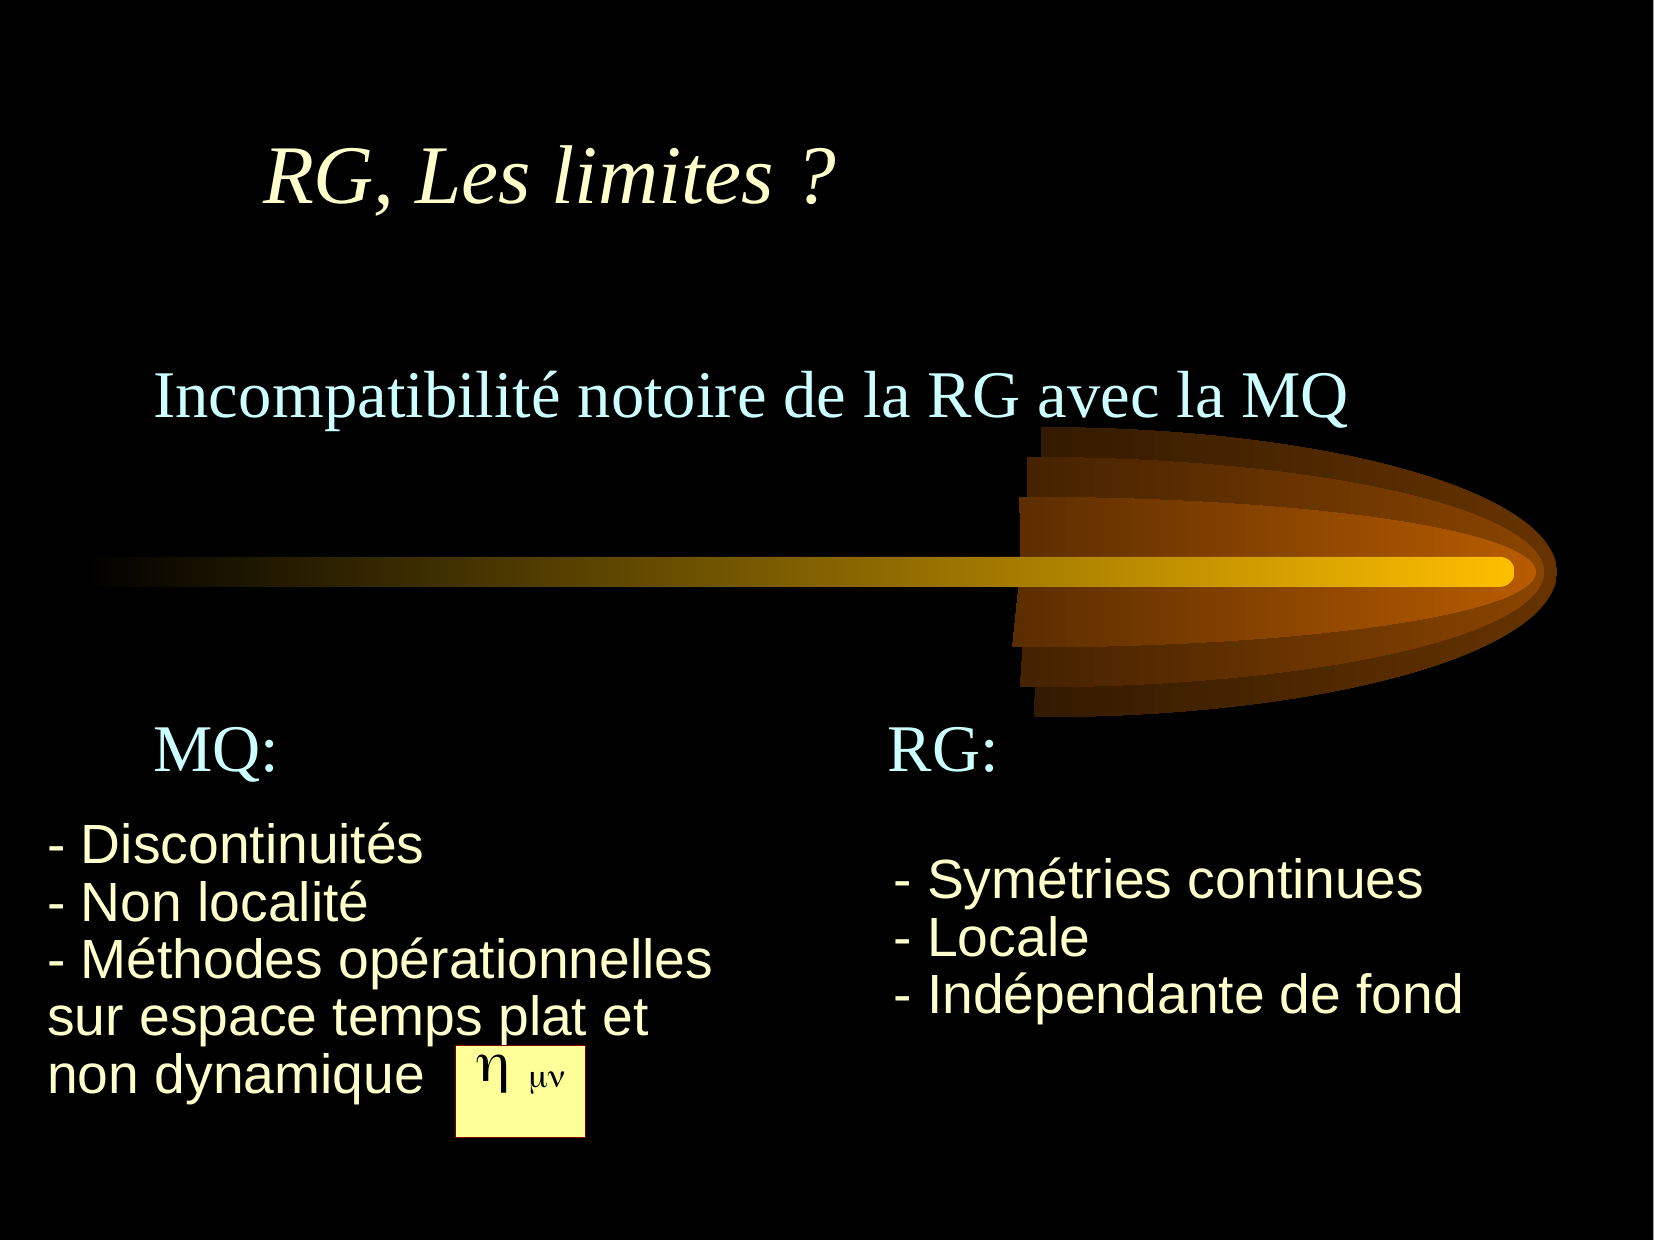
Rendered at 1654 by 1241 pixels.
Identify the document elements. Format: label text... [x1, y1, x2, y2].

text_box - Symétries continues - Locale - Indépendante de fond [878, 783, 1595, 1092]
text_box - Discontinuités - Non localité - Méthodes opérationnelles sur espace temps plat et non dynamique [32, 748, 749, 1202]
text_box [195, 650, 782, 977]
text_box h mn [455, 1043, 586, 1241]
list Incompatibilité notoire de la RG avec la MQ MQ: RG: [0, 0, 1642, 1019]
